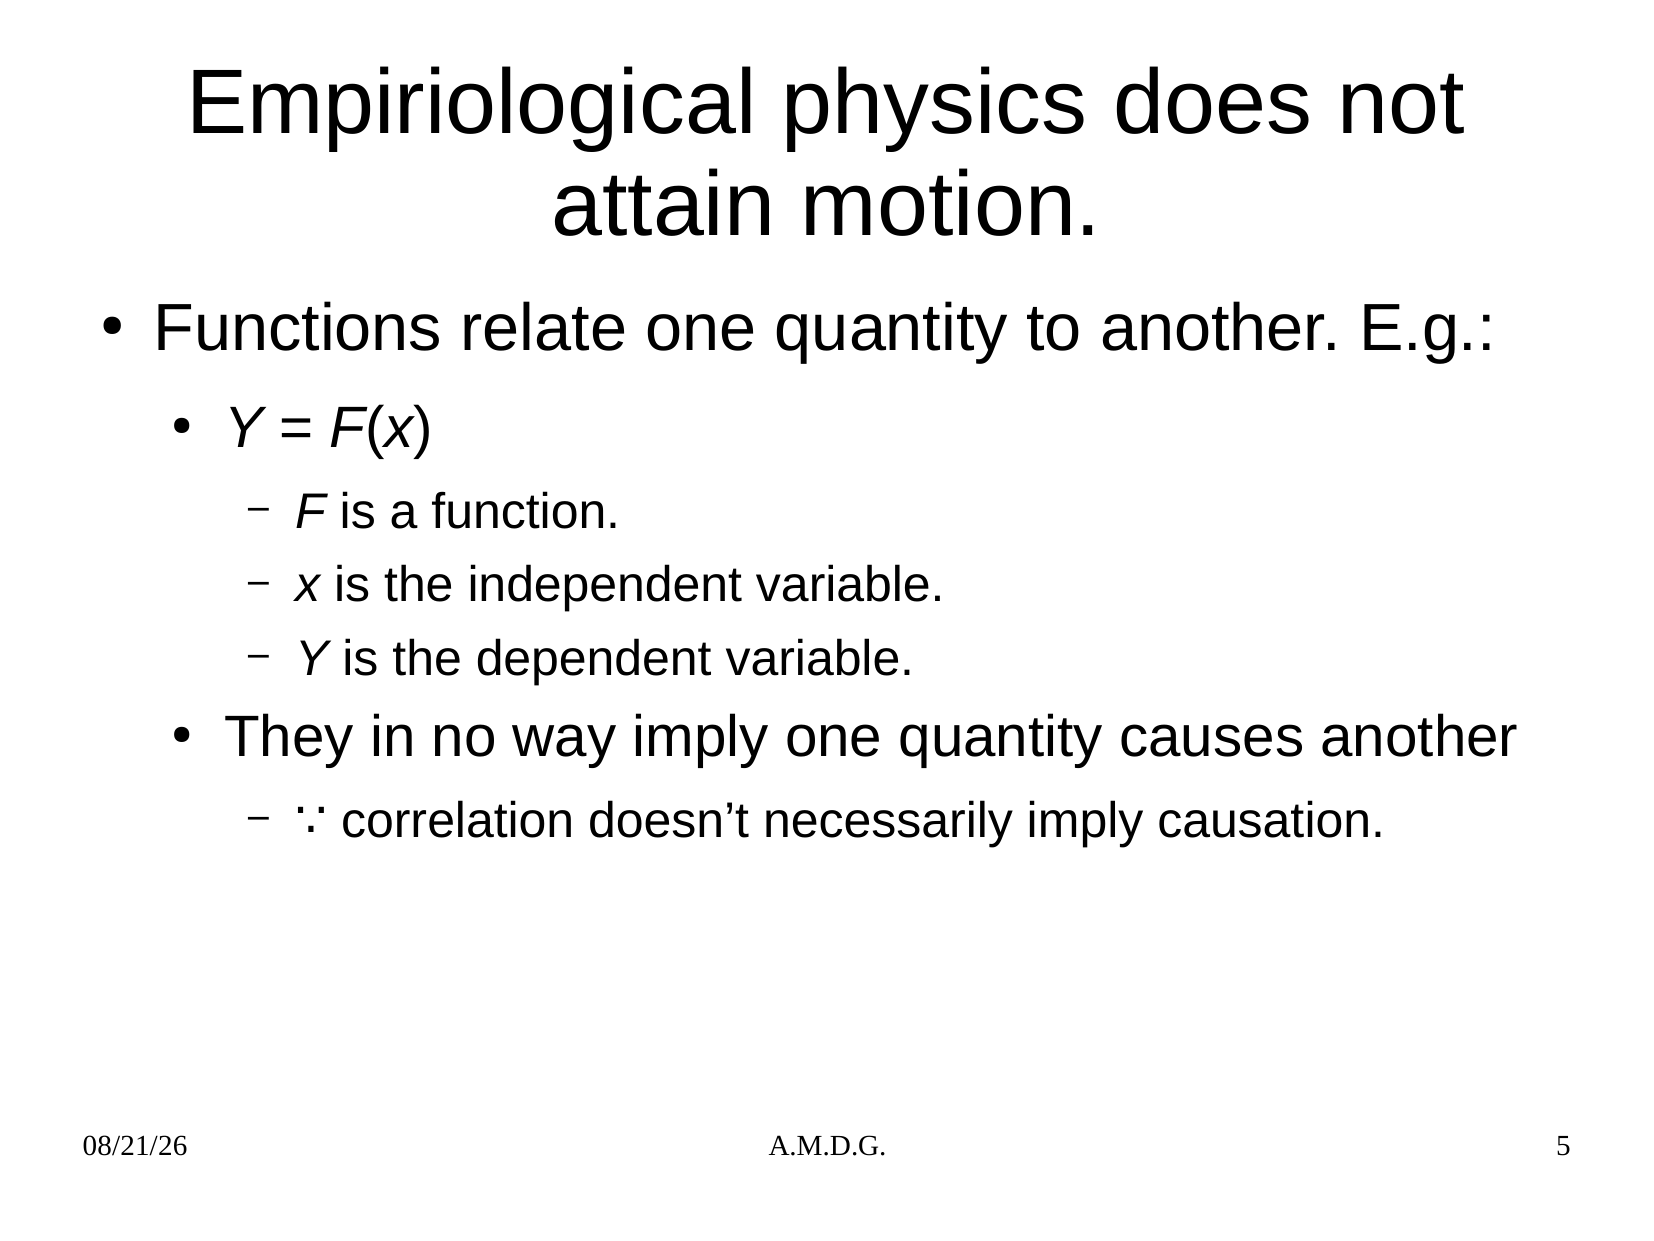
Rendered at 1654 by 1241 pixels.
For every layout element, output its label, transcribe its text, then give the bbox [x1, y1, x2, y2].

list Functions relate one quantity to another. E.g.: Y = F(x) F is a function. x is the independent variable. Y is the dependent variable. They in no way imply one quantity causes another ∵ correlation doesn’t necessarily imply causation. [82, 290, 1571, 1109]
title Empiriological physics does not attain motion. [82, 49, 1571, 257]
